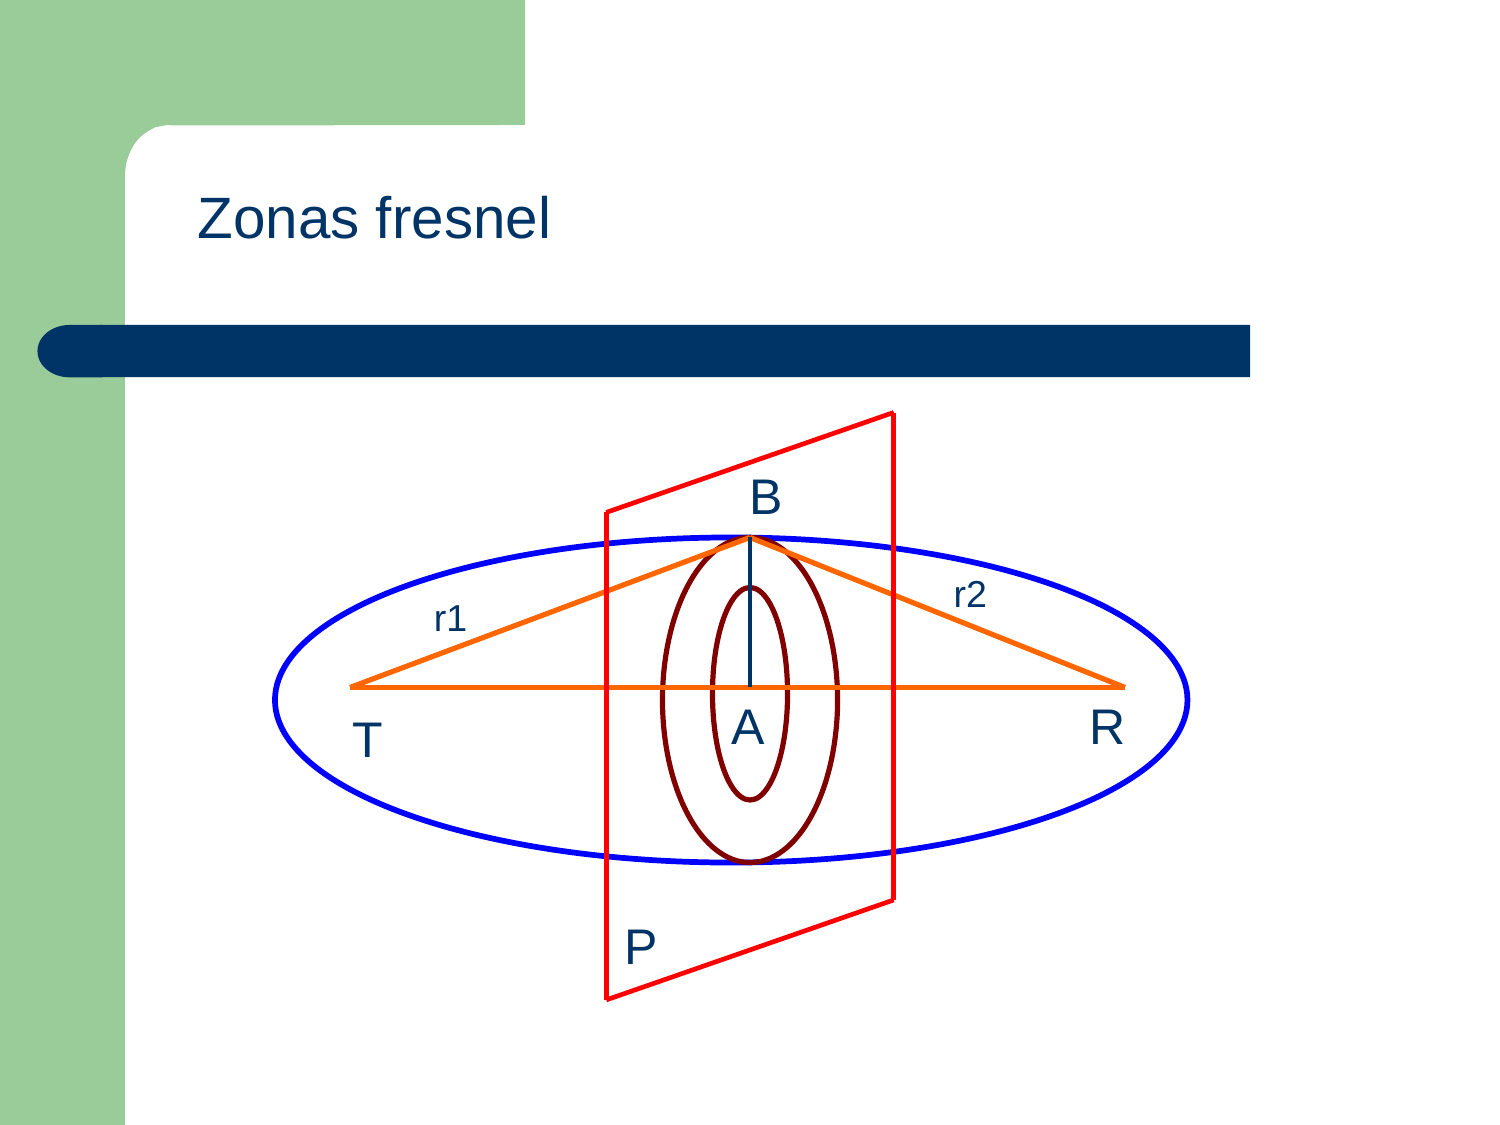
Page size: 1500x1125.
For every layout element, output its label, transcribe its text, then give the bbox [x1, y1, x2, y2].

text_box B [735, 456, 799, 533]
text_box r2 [939, 562, 1010, 623]
text_box R [1074, 687, 1141, 763]
text_box r1 [419, 586, 491, 647]
text_box P [610, 906, 674, 982]
text_box A [716, 687, 780, 763]
text_box T [337, 699, 398, 776]
text_box Zonas fresnel [183, 172, 884, 259]
